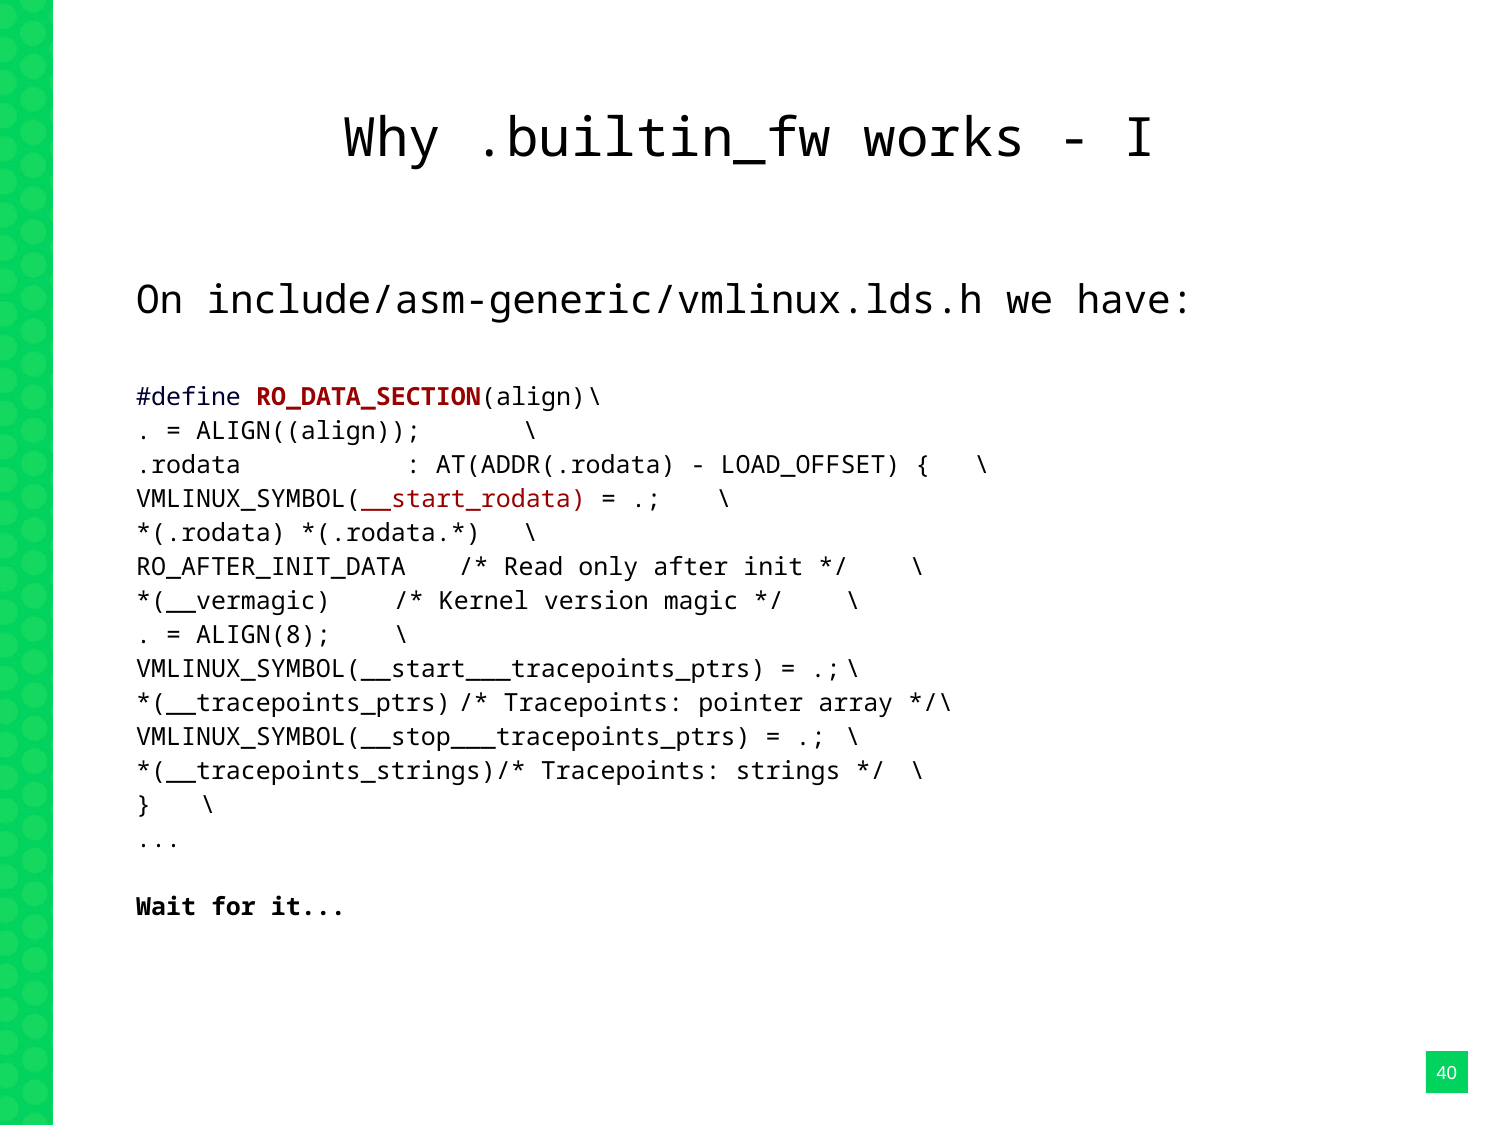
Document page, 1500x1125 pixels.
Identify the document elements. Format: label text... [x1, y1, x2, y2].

list On include/asm-generic/vmlinux.lds.h we have: #define RO_DATA_SECTION(align) \ . = ALIGN((align)); \ .rodata : AT(ADDR(.rodata) - LOAD_OFFSET) { \ VMLINUX_SYMBOL(__start_rodata) = .; \ *(.rodata) *(.rodata.*) \ RO_AFTER_INIT_DATA /* Read only after init */ \ *(__vermagic) /* Kernel version magic */ \ . = ALIGN(8); \ VMLINUX_SYMBOL(__start___tracepoints_ptrs) = .; \ *(__tracepoints_ptrs) /* Tracepoints: pointer array */\ VMLINUX_SYMBOL(__stop___tracepoints_ptrs) = .; \ *(__tracepoints_strings)/* Tracepoints: strings */ \ } \ ... Wait for it... [75, 271, 1426, 924]
text_box <number> [1425, 1051, 1468, 1094]
picture [0, 0, 53, 1125]
title Why .builtin_fw works - I [75, 42, 1426, 229]
